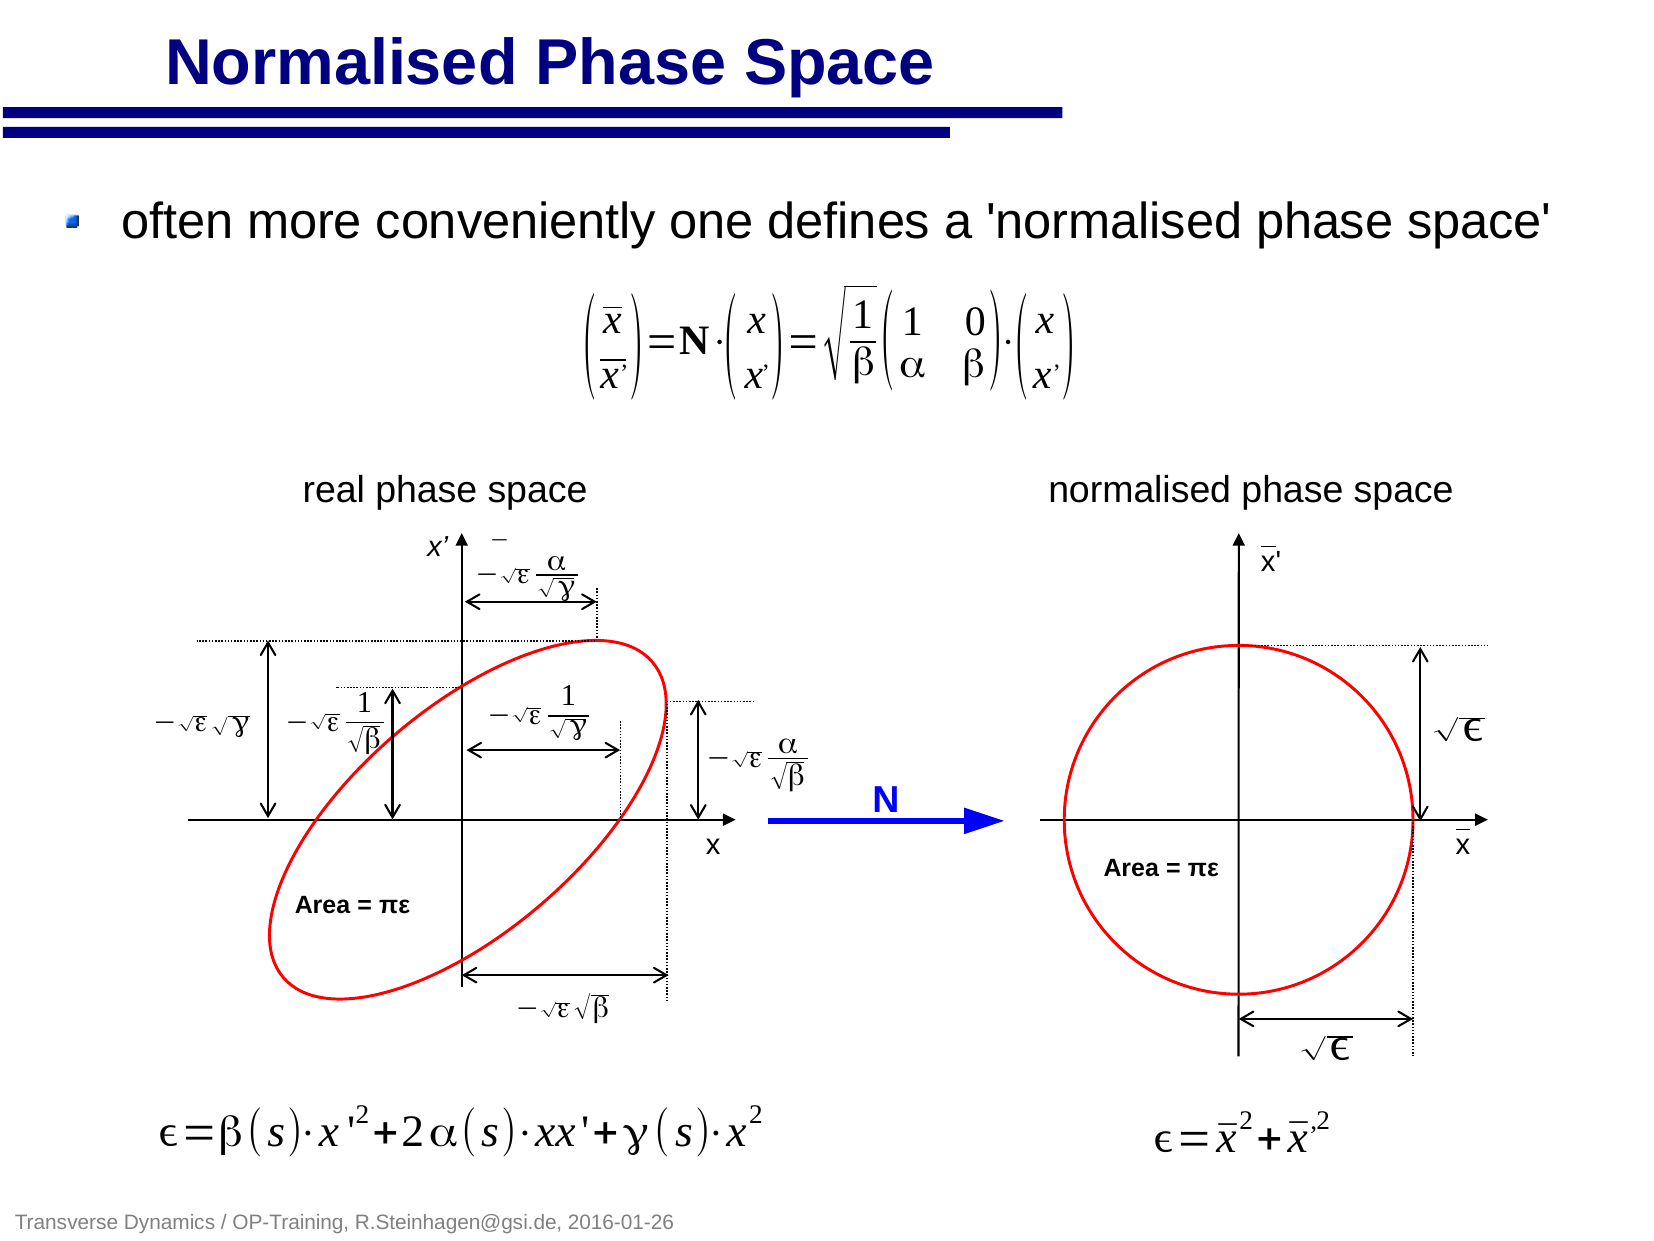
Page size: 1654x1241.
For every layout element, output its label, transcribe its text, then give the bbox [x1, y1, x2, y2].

chart [479, 679, 598, 743]
chart [145, 714, 258, 740]
text_box Area = πε [294, 891, 424, 920]
text_box − [489, 530, 496, 555]
chart [571, 283, 1087, 402]
text_box real phase space [302, 468, 588, 511]
chart [467, 555, 586, 602]
chart [147, 1098, 774, 1158]
title Normalised Phase Space [165, 0, 1323, 124]
chart [1142, 1104, 1341, 1161]
text_box [722, 813, 736, 820]
list often more conveniently one defines a 'normalised phase space' [65, 192, 1628, 1205]
text_box Area = πε [1103, 854, 1226, 883]
text_box x' [1246, 537, 1296, 586]
chart [1287, 1033, 1365, 1063]
chart [277, 685, 393, 757]
chart [1420, 714, 1497, 745]
text_box [1475, 813, 1488, 822]
text_box [455, 533, 469, 546]
text_box normalised phase space [1048, 468, 1454, 511]
text_box [1232, 533, 1246, 546]
chart [698, 738, 817, 794]
text_box x [1440, 820, 1485, 869]
chart [507, 993, 617, 1026]
text_box x’ [427, 530, 448, 564]
text_box x [691, 820, 735, 869]
